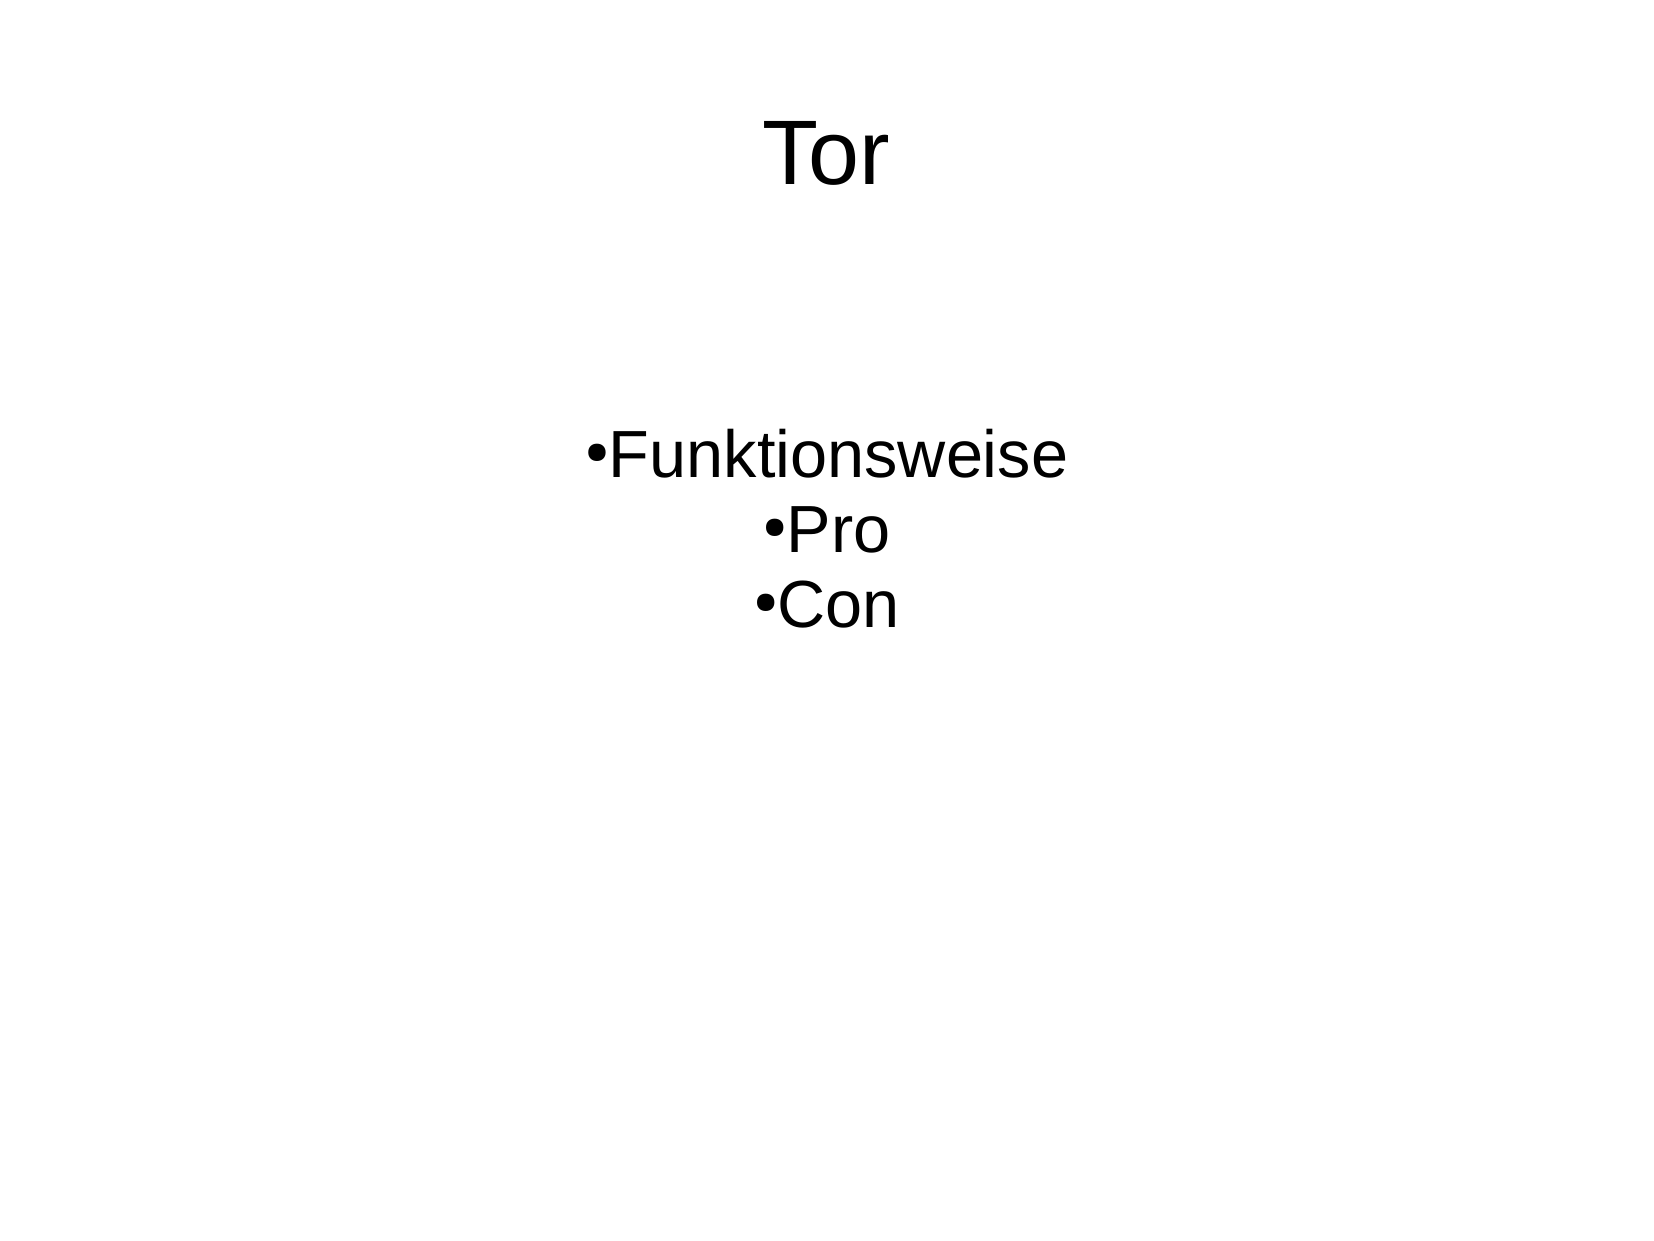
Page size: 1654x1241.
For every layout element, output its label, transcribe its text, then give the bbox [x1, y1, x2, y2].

title Tor [82, 49, 1571, 257]
subtitle Funktionsweise Pro Con [82, 257, 1571, 1010]
